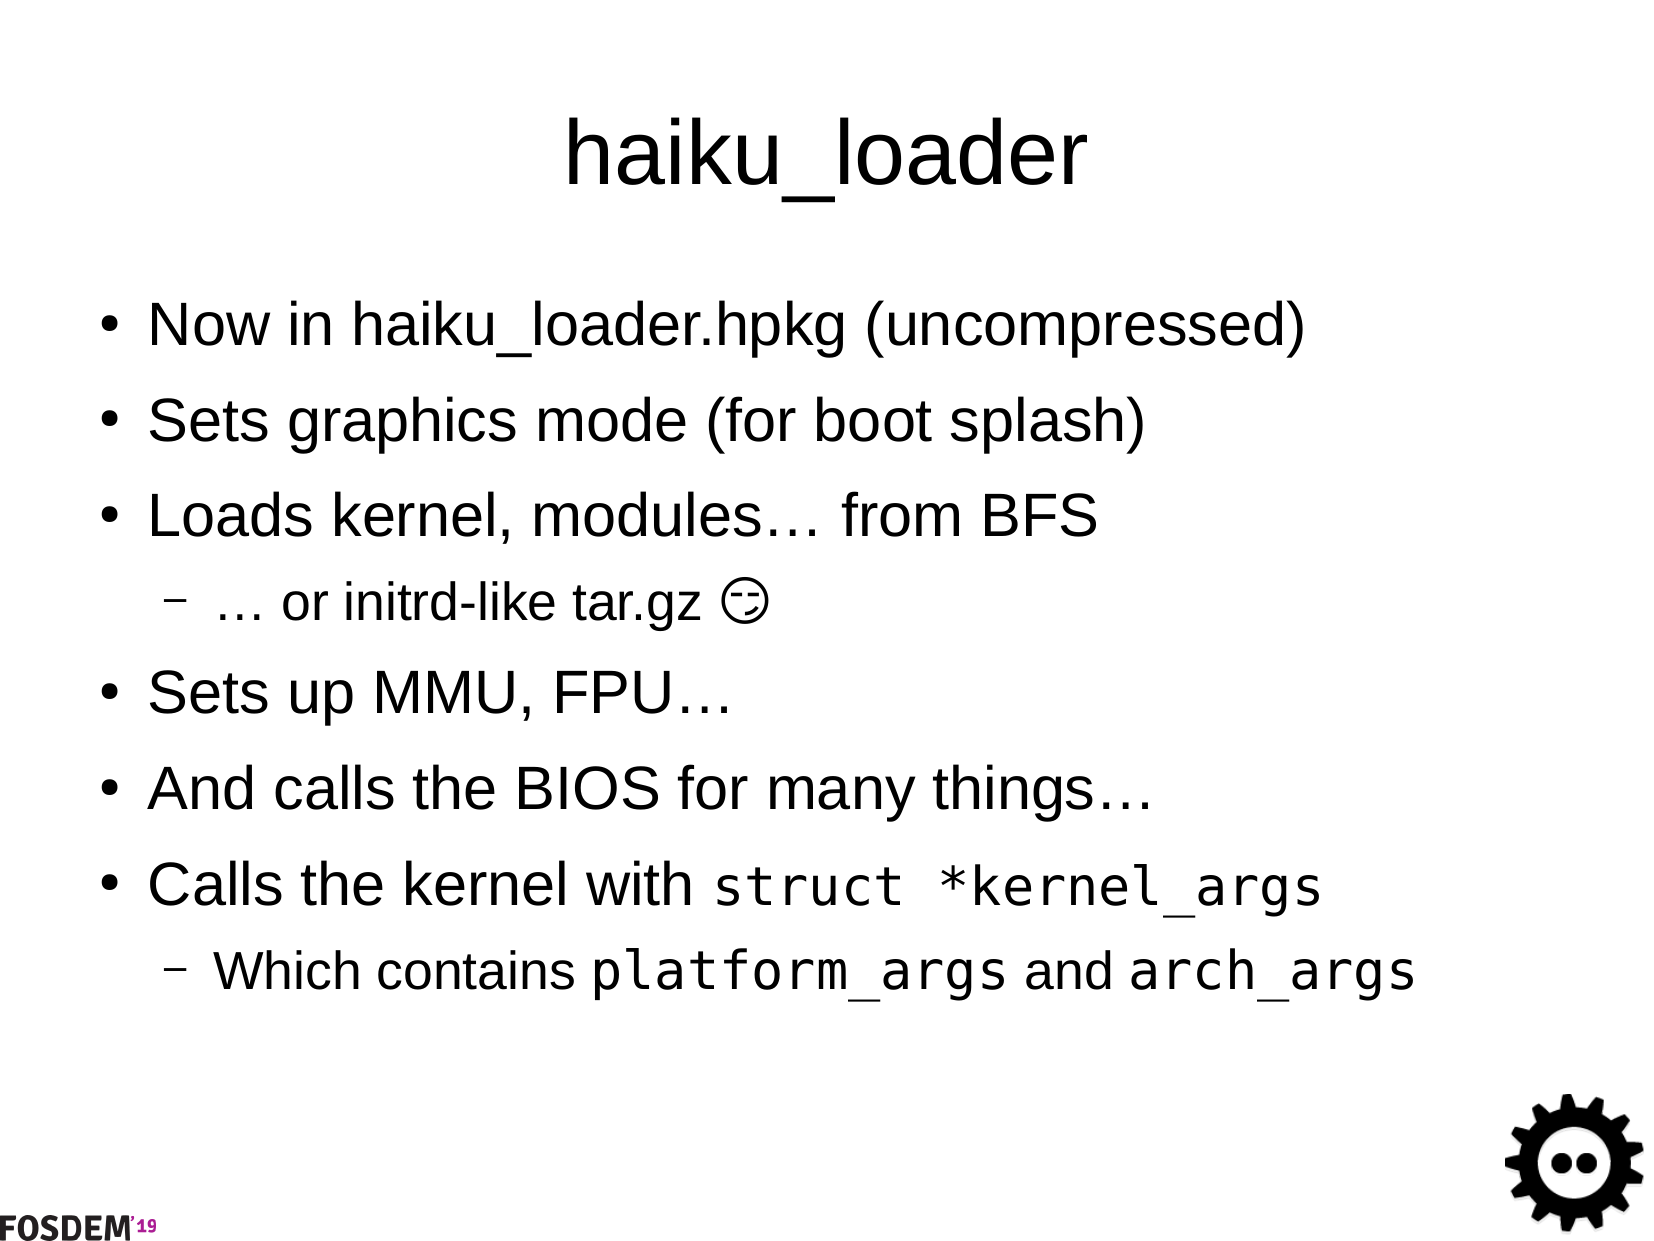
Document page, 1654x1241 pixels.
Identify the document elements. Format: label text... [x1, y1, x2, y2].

picture [1505, 1094, 1648, 1235]
list Now in haiku_loader.hpkg (uncompressed) Sets graphics mode (for boot splash) Loads kernel, modules… from BFS … or initrd-like tar.gz 😏 Sets up MMU, FPU… And calls the BIOS for many things… Calls the kernel with struct *kernel_args Which contains platform_args and arch_args [82, 290, 1571, 1010]
title haiku_loader [82, 49, 1571, 257]
picture [0, 1215, 156, 1241]
